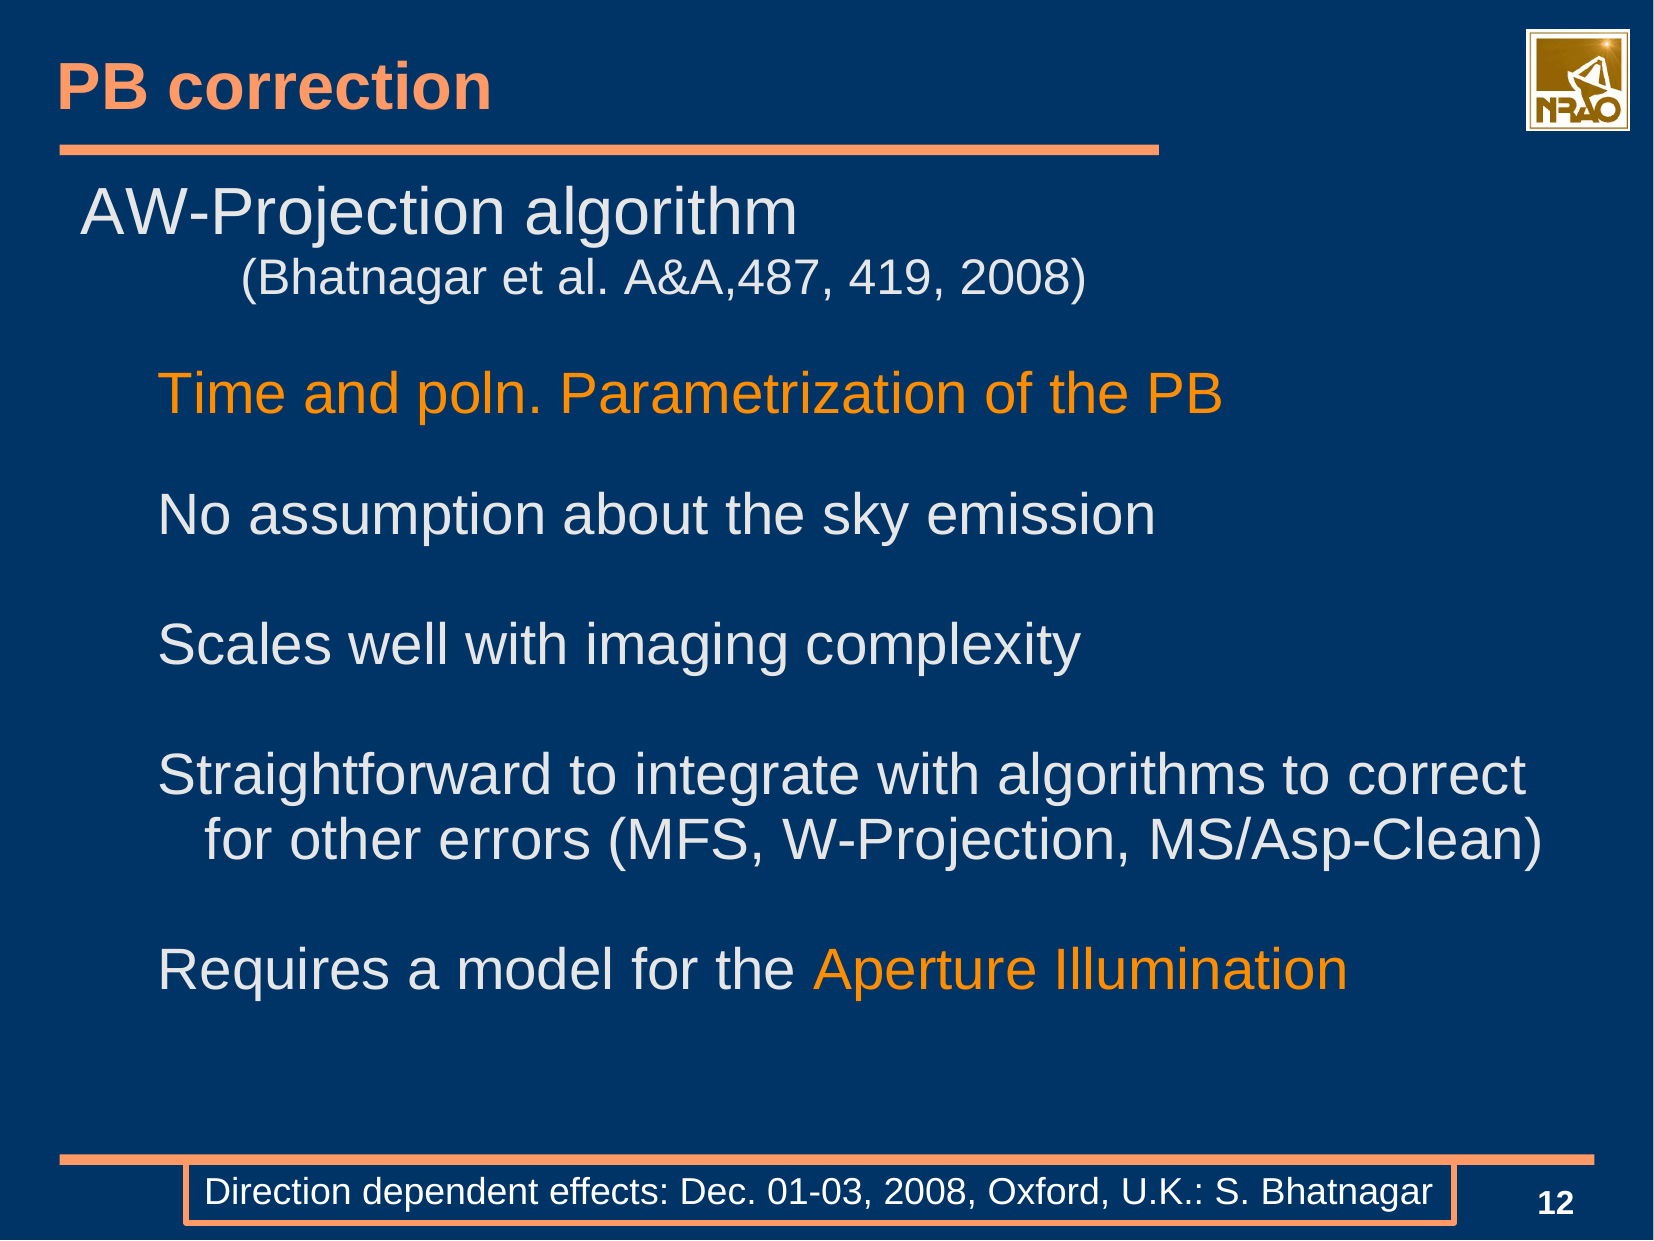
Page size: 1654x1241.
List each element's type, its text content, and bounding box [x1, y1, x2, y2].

title PB correction [56, 41, 1489, 131]
list AW-Projection algorithm (Bhatnagar et al. A&A,487, 419, 2008) Time and poln. Parametrization of the PB No assumption about the sky emission Scales well with imaging complexity Straightforward to integrate with algorithms to correct for other errors (MFS, W-Projection, MS/Asp-Clean) Requires a model for the Aperture Illumination [63, 174, 1601, 1130]
picture [1526, 29, 1630, 131]
